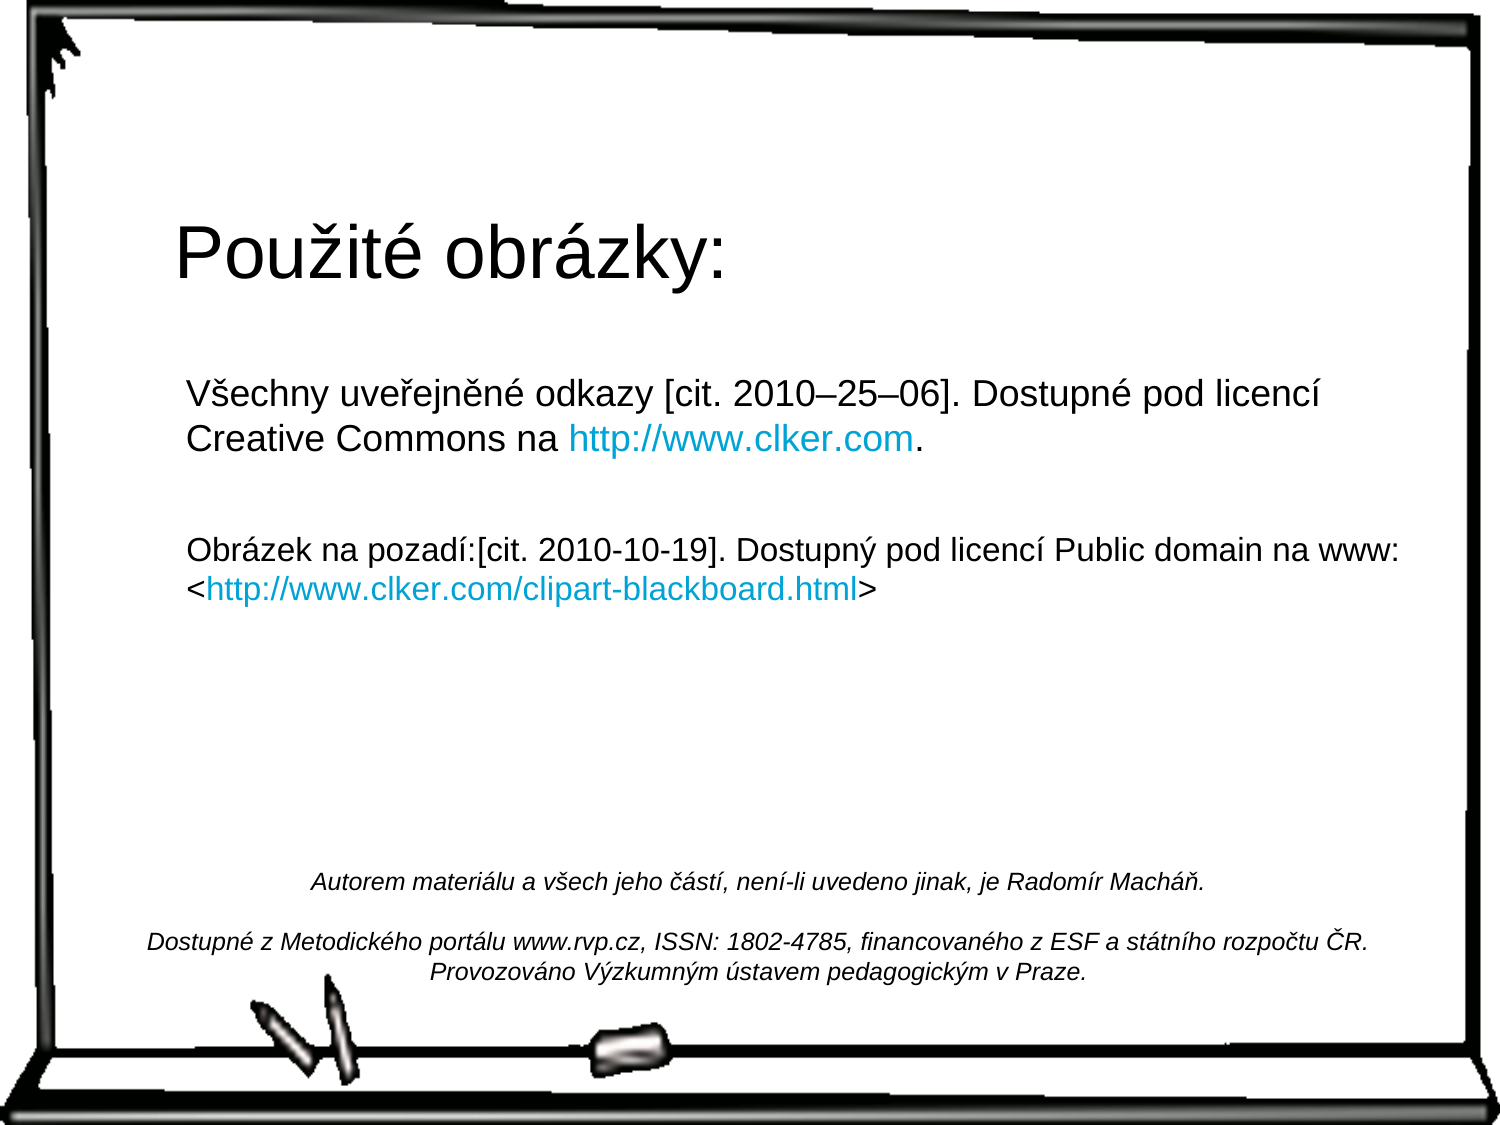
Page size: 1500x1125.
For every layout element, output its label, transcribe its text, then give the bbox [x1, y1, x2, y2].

text_box Obrázek na pozadí:[cit. 2010-10-19]. Dostupný pod licencí Public domain na www: <http://www.clker.com/clipart-blackboard.html> [171, 519, 1416, 616]
text_box Použité obrázky: [159, 196, 1176, 302]
picture [0, 0, 1500, 1125]
text_box Všechny uveřejněné odkazy [cit. 2010–25–06]. Dostupné pod licencí Creative Commons na http://www.clker.com. [171, 361, 1388, 468]
text_box Autorem materiálu a všech jeho částí, není-li uvedeno jinak, je Radomír Macháň. Dostupné z Metodického portálu www.rvp.cz, ISSN: 1802-4785, financovaného z ESF a státního rozpočtu ČR. Provozováno Výzkumným ústavem pedagogickým v Praze. [132, 857, 1387, 994]
